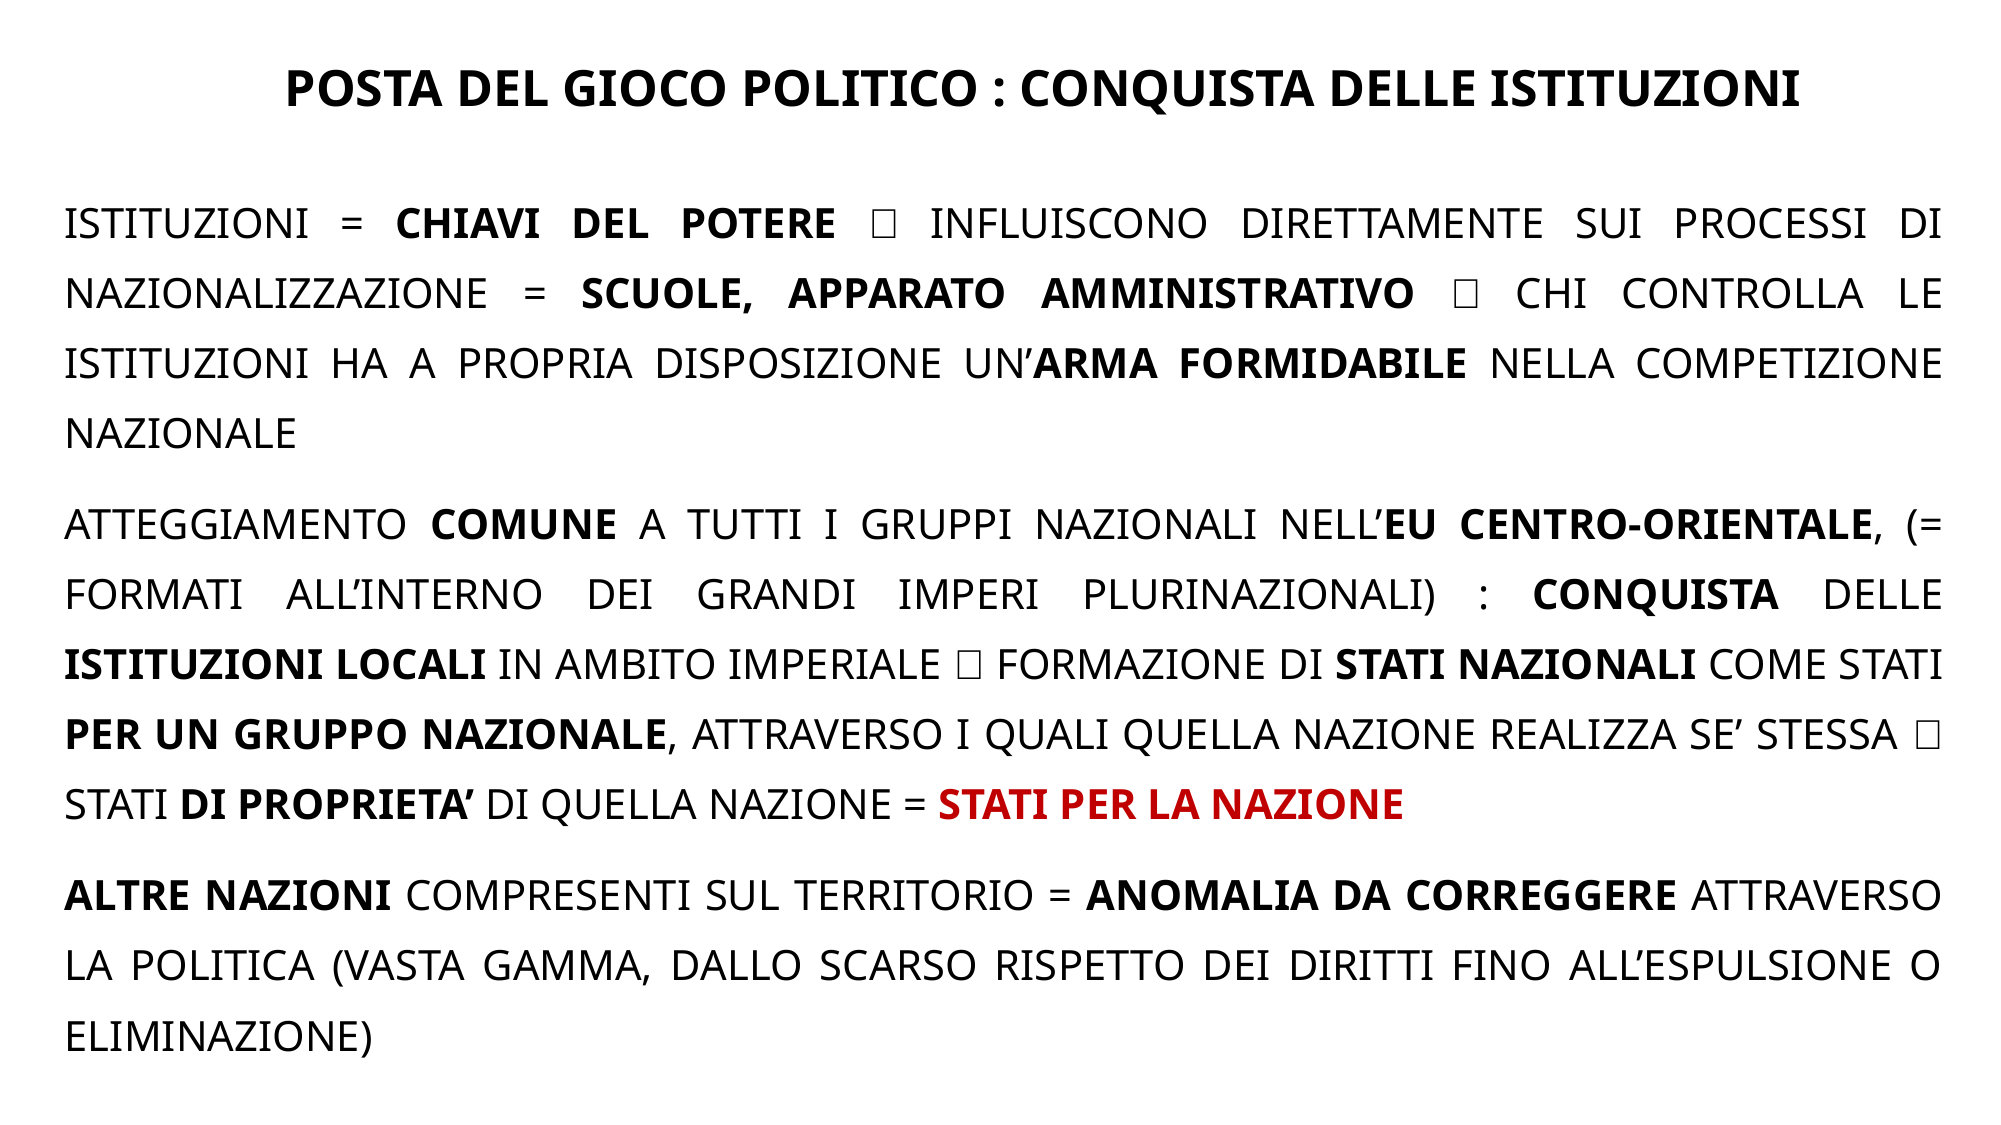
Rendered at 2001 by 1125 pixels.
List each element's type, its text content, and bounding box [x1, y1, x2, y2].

title posta del gioco politico : conquista delle istituzioni [99, 48, 1988, 133]
list ISTITUZIONI = chiavI del potere  influiscono direttamente sui processi di nazionalizzazione = scuole, apparato amministrativo  chi controlla le istituzioni ha a propria disposizione un’arma formidabile nella competizione nazionale atteggiamento comune a tutti i gruppi nazionali nell’eu centro-orientale, (= formati all’interno dei grandi imperi plurinazionali) : conquista delle istituzioni locali in ambito imperiale  formazione di stati nazionali come stati per un GRUPPO NAZIONALE, attraverso i quali QUELLA NAZIONE realizza se’ stessa  stati di proprieta’ di quellA NAZIONE = STATI PER LA NAZIONE altre NAZIONI compresenti sul territorio = anomalia da correggere attraverso la politica (vasta gamma, dallo scarso rispetto dei diritti fino all’espulsione o eliminazione) [49, 168, 1962, 1113]
